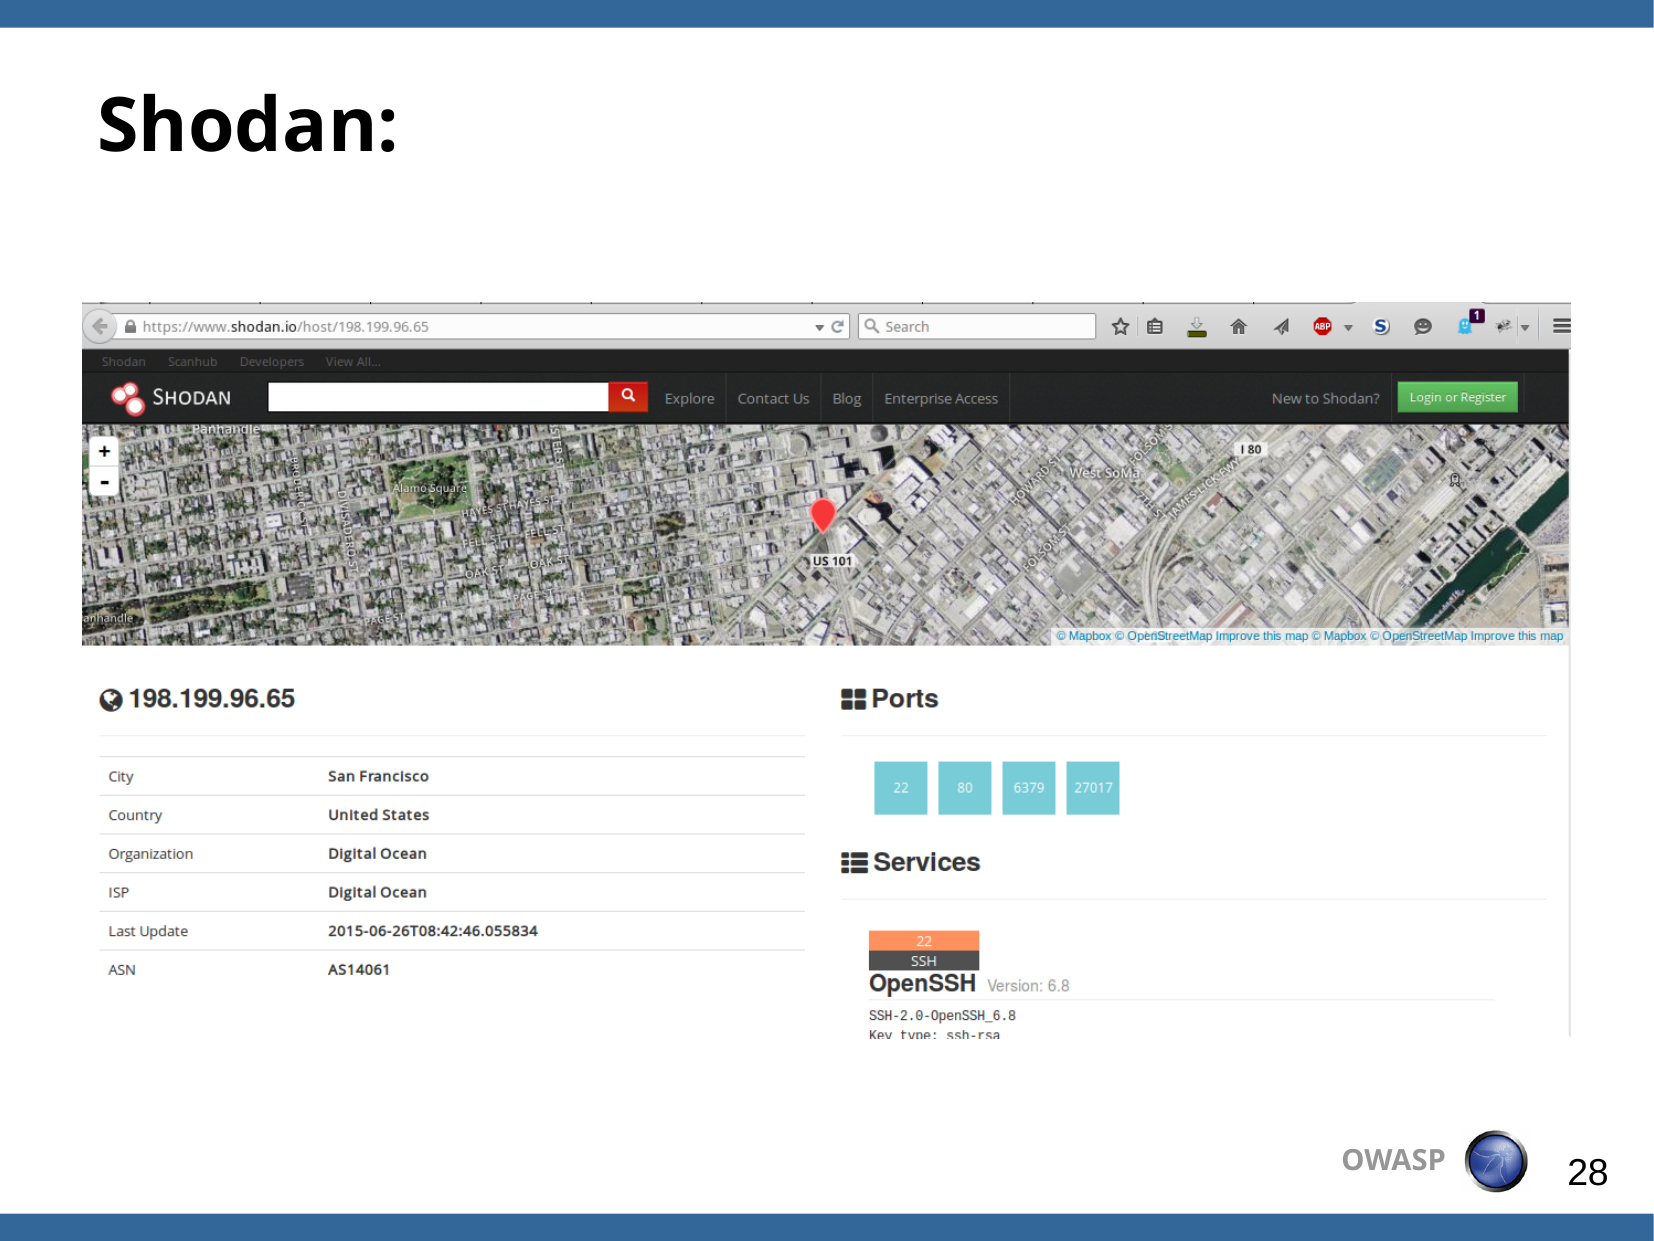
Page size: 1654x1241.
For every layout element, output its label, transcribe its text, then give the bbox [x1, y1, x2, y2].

picture [82, 302, 1571, 1039]
picture [1460, 1129, 1530, 1193]
title Shodan: [82, 35, 1571, 207]
